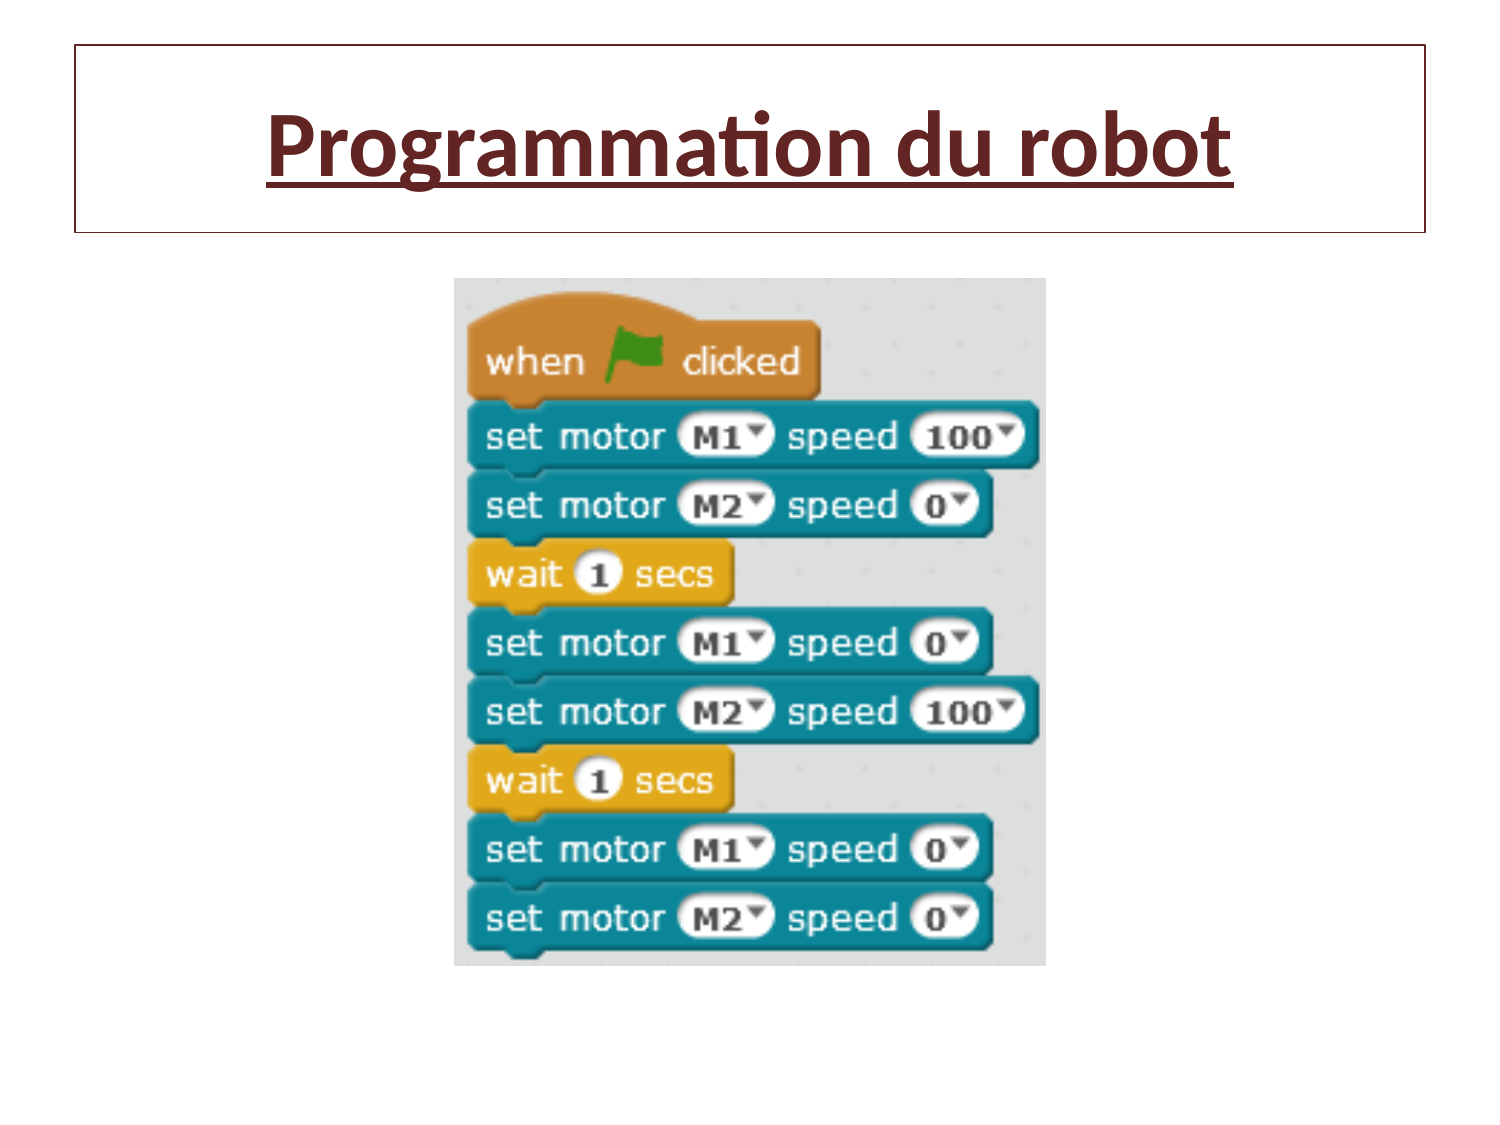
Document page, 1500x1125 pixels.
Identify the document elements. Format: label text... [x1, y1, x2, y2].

title Programmation du robot [75, 45, 1426, 233]
picture [454, 278, 1046, 966]
